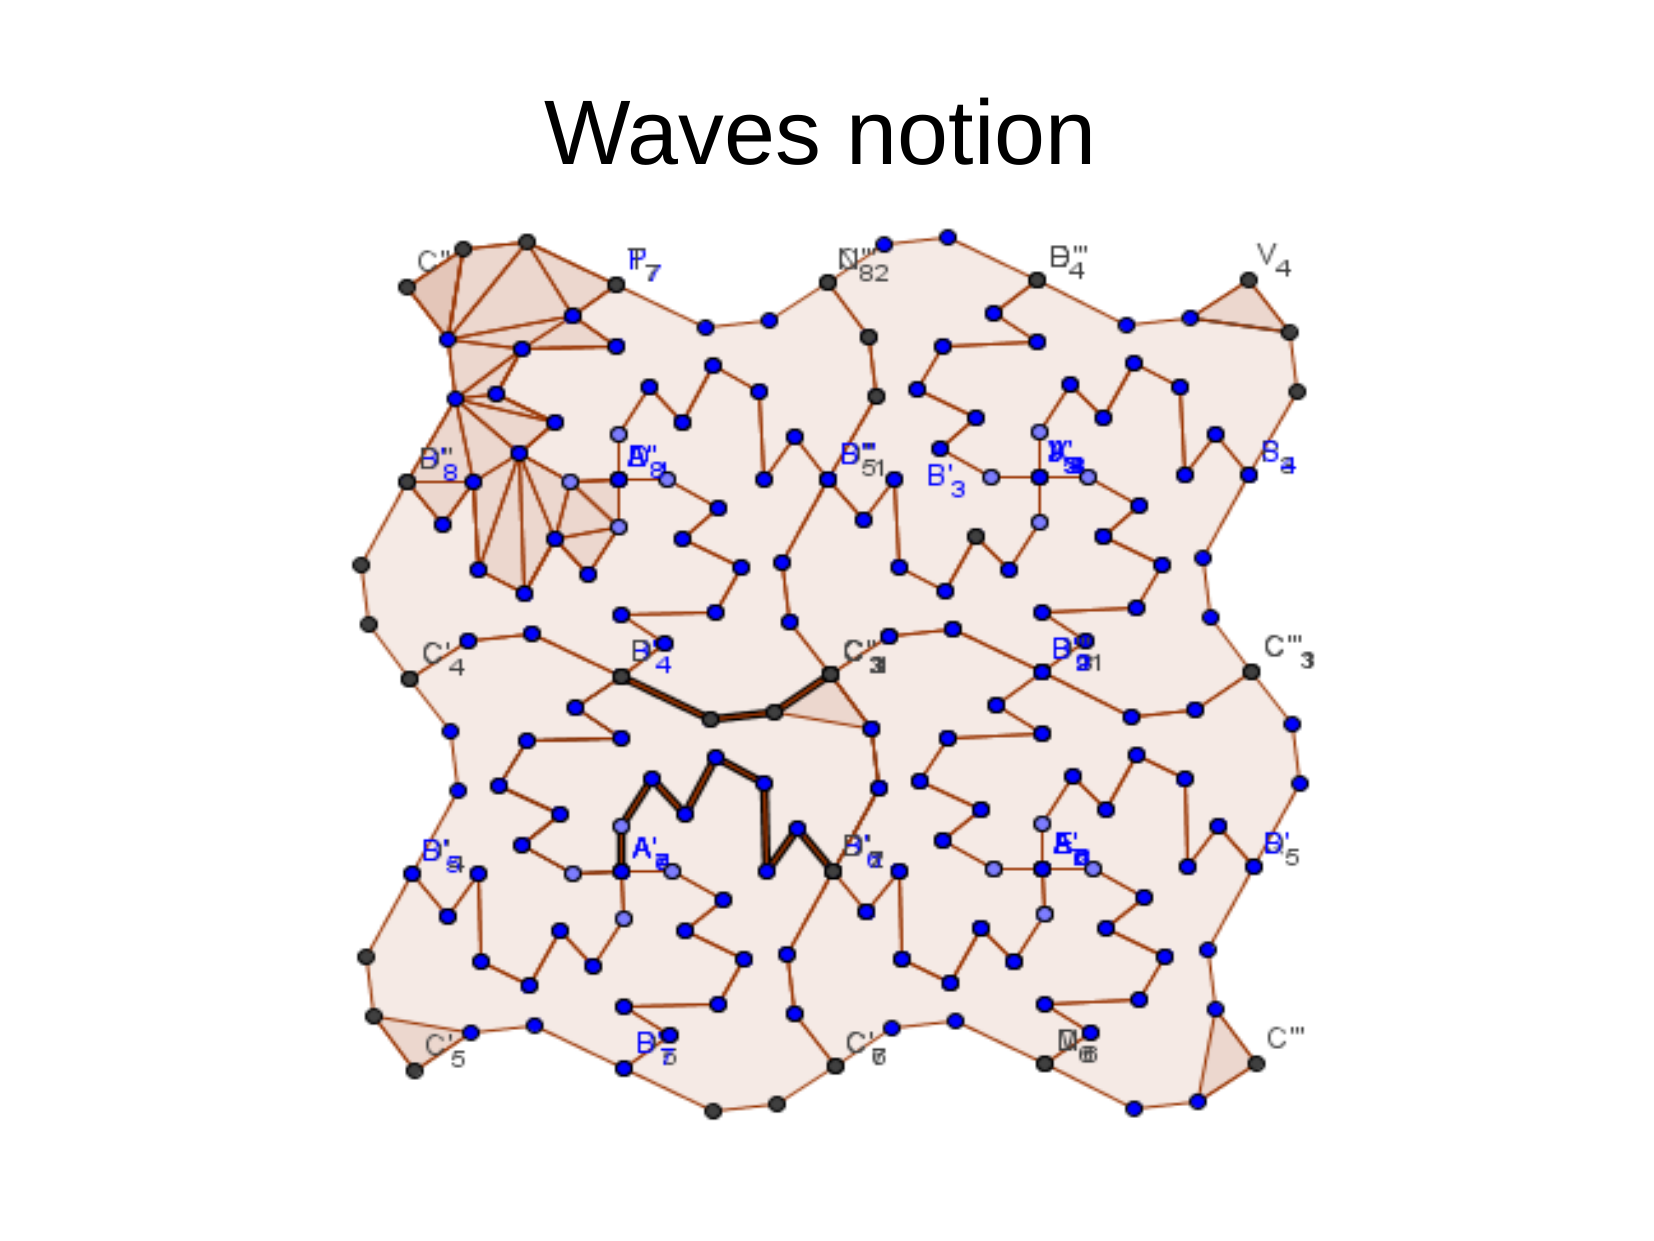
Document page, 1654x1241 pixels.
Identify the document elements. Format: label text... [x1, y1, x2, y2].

picture [177, 237, 1506, 1182]
title Waves notion [76, 29, 1565, 237]
